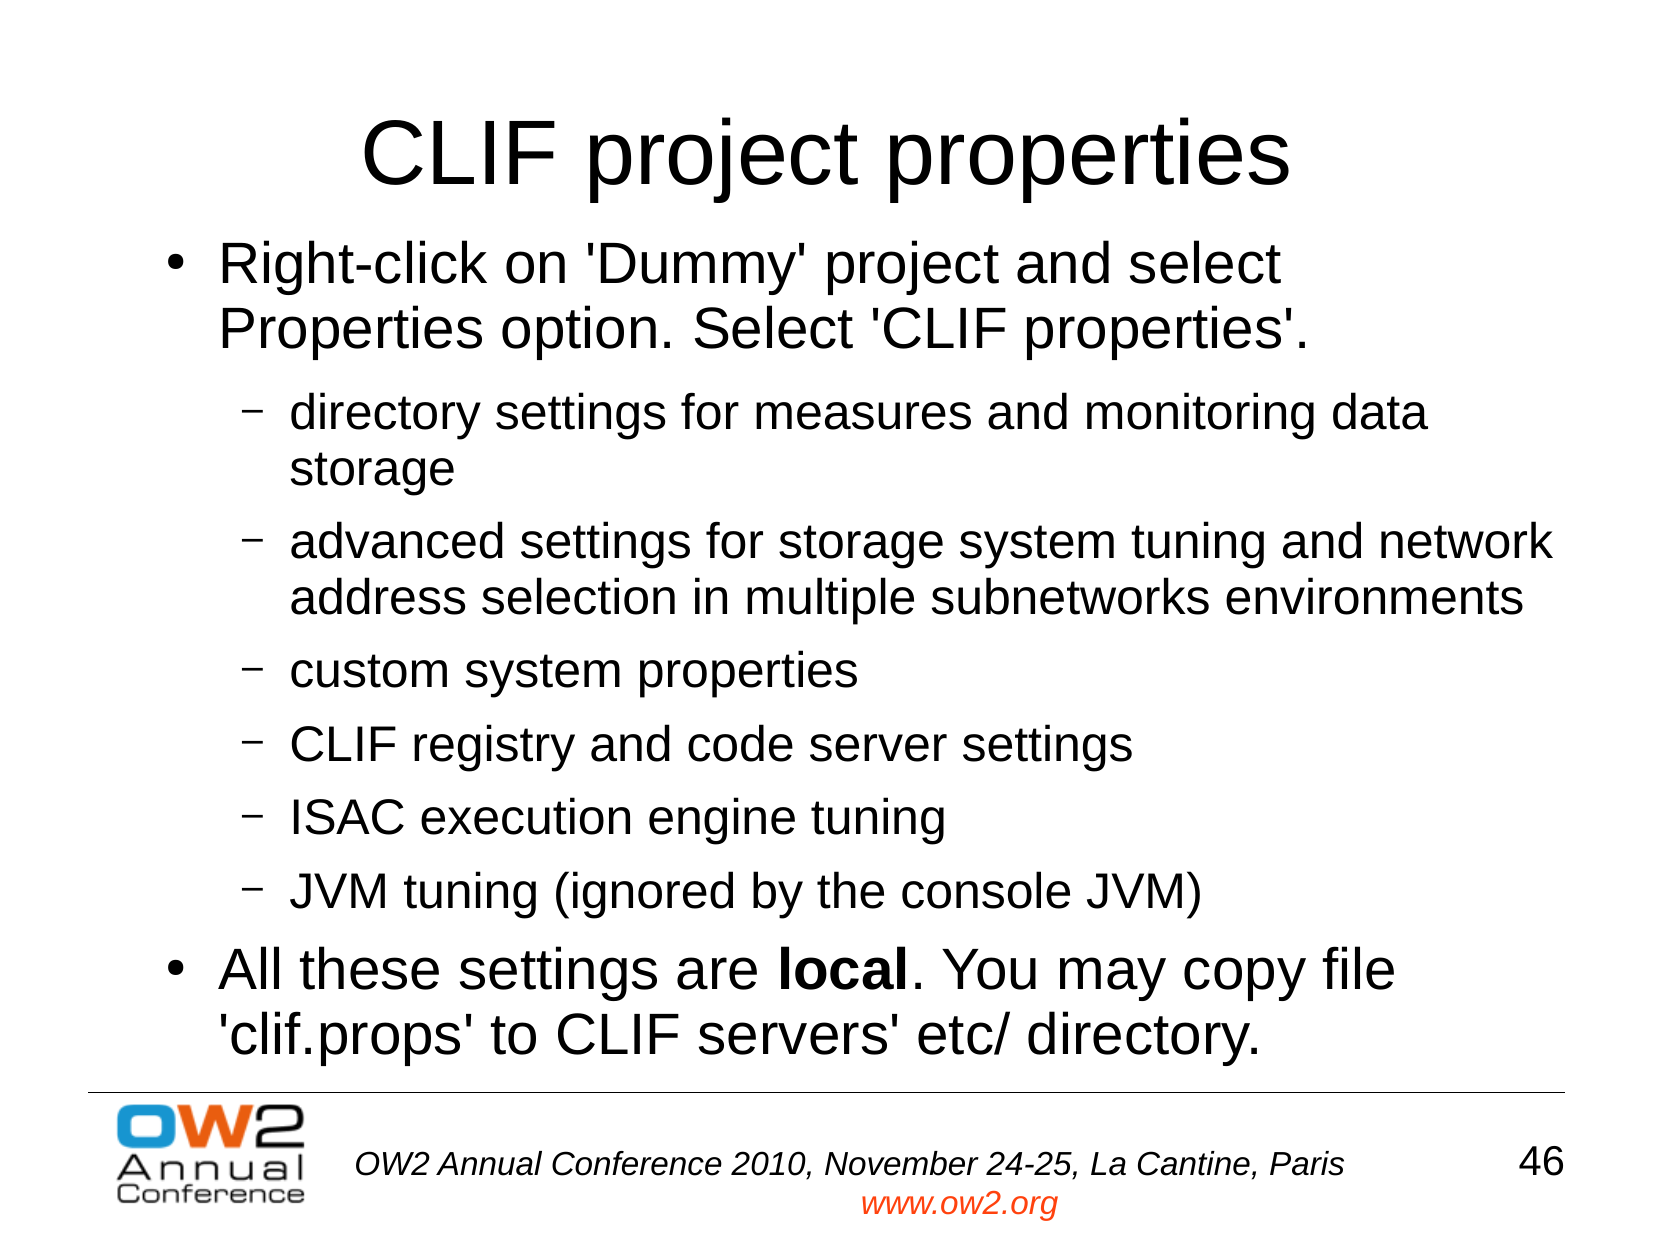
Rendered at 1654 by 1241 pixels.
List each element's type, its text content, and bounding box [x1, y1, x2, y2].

list Right-click on 'Dummy' project and select Properties option. Select 'CLIF properties'. directory settings for measures and monitoring data storage advanced settings for storage system tuning and network address selection in multiple subnetworks environments custom system properties CLIF registry and code server settings ISAC execution engine tuning JVM tuning (ignored by the console JVM) All these settings are local. You may copy file 'clif.props' to CLIF servers' etc/ directory. [76, 230, 1565, 1067]
title CLIF project properties [82, 49, 1571, 257]
picture [88, 1092, 333, 1213]
